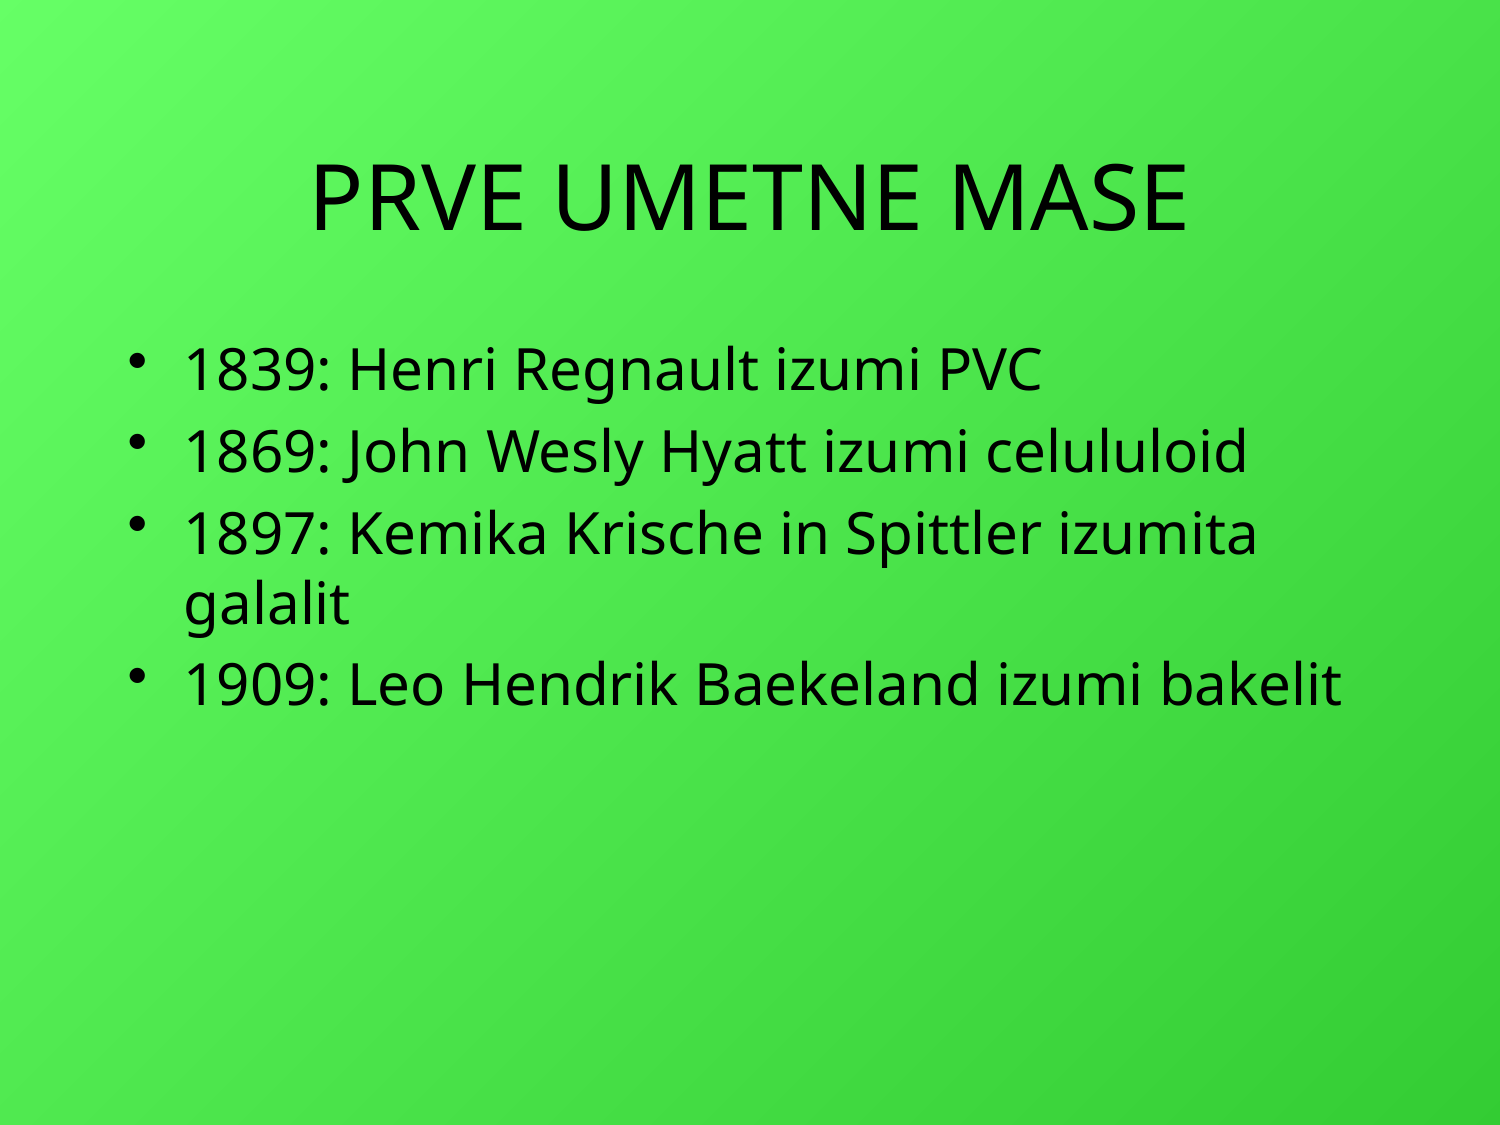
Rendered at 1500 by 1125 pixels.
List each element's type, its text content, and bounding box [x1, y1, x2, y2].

title PRVE UMETNE MASE [112, 99, 1388, 288]
list 1839: Henri Regnault izumi PVC 1869: John Wesly Hyatt izumi celululoid 1897: Kemika Krische in Spittler izumita galalit 1909: Leo Hendrik Baekeland izumi bakelit [112, 324, 1388, 1000]
